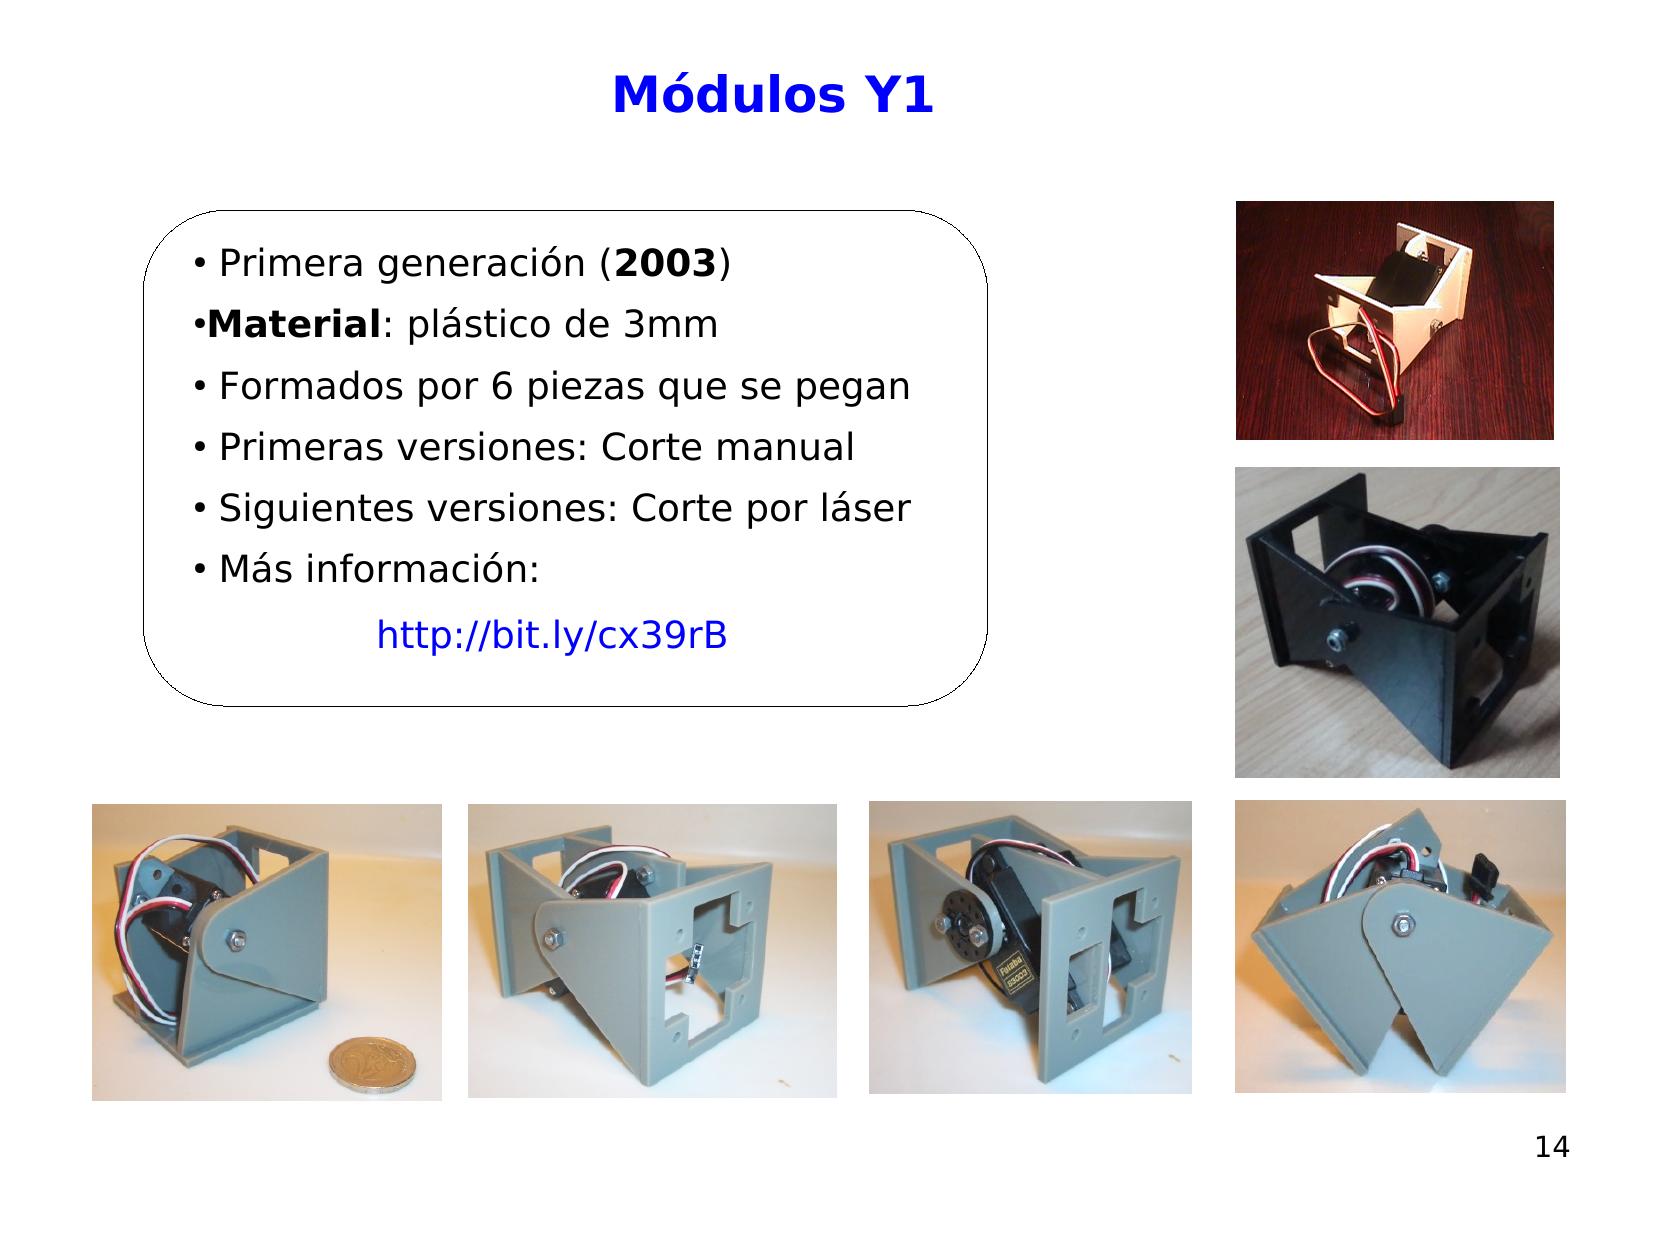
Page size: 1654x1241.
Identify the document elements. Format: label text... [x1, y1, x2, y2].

text_box Módulos Y1 [596, 58, 957, 132]
picture [92, 804, 442, 1101]
picture [468, 804, 837, 1098]
picture [1236, 201, 1554, 440]
text_box http://bit.ly/cx39rB [361, 606, 745, 665]
picture [869, 801, 1192, 1094]
text_box Primera generación (2003) Material: plástico de 3mm Formados por 6 piezas que se pegan Primeras versiones: Corte manual Siguientes versiones: Corte por láser Más información: [178, 234, 927, 600]
picture [1235, 800, 1566, 1093]
picture [1235, 467, 1560, 778]
